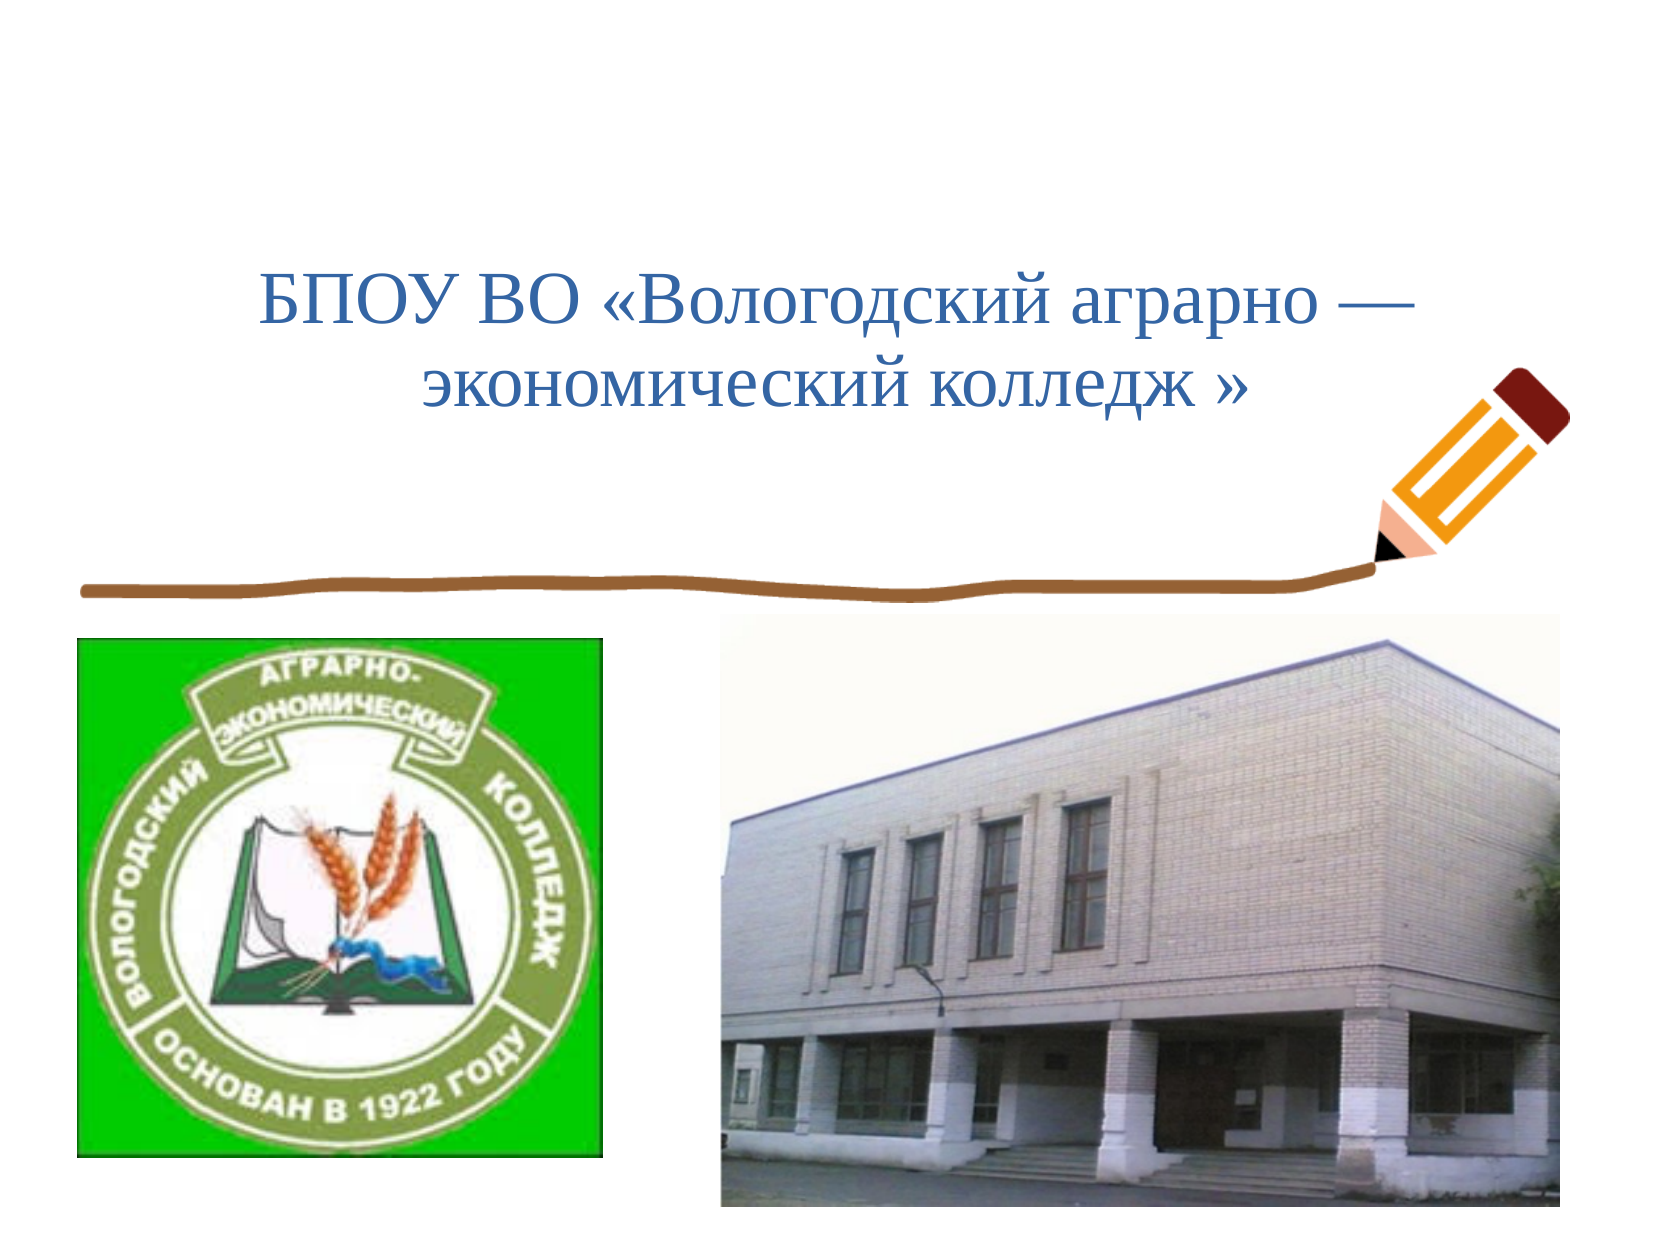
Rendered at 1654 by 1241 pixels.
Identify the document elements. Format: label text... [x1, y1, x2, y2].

picture [720, 614, 1560, 1207]
picture [80, 367, 1570, 603]
title БПОУ ВО «Вологодский аграрно — экономический колледж » [188, 170, 1485, 508]
picture [77, 638, 603, 1158]
